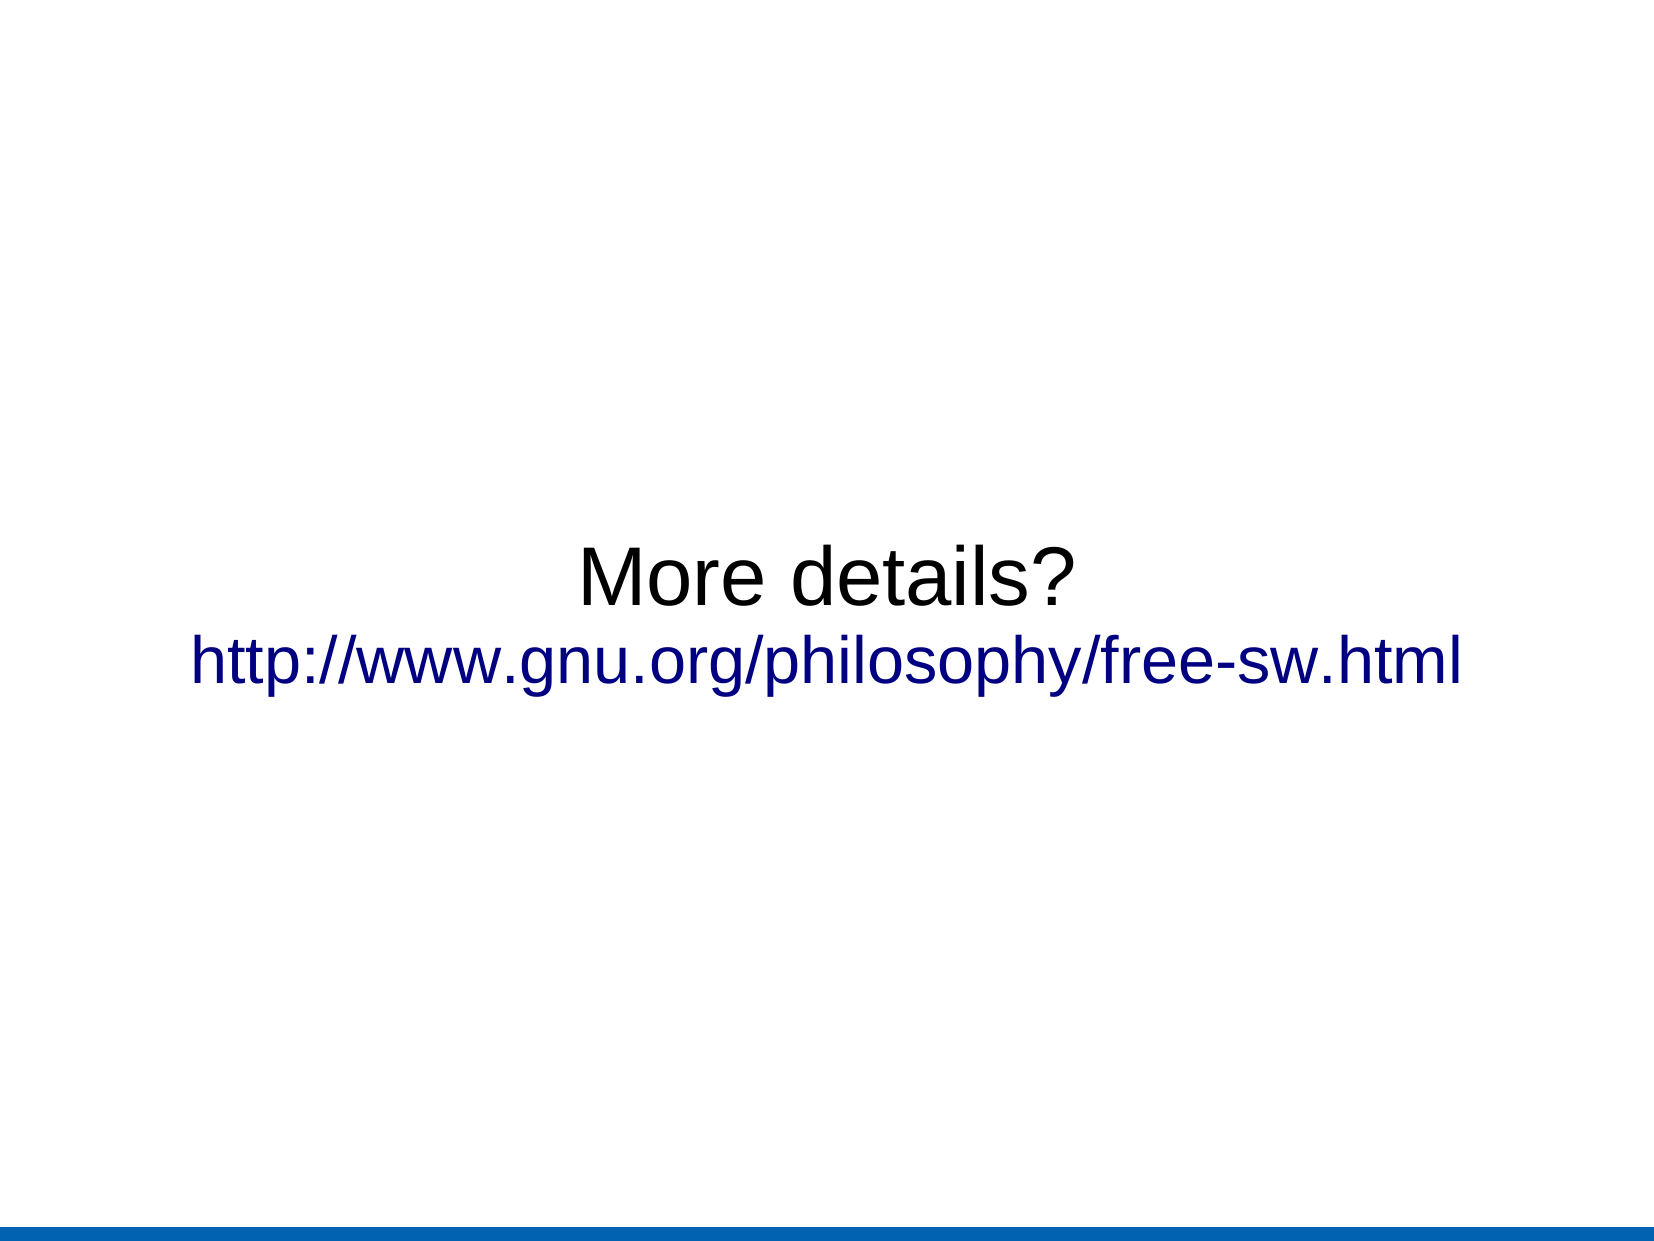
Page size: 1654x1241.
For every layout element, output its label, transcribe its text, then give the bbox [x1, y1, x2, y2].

subtitle More details? http://www.gnu.org/philosophy/free-sw.html [121, 110, 1534, 1119]
